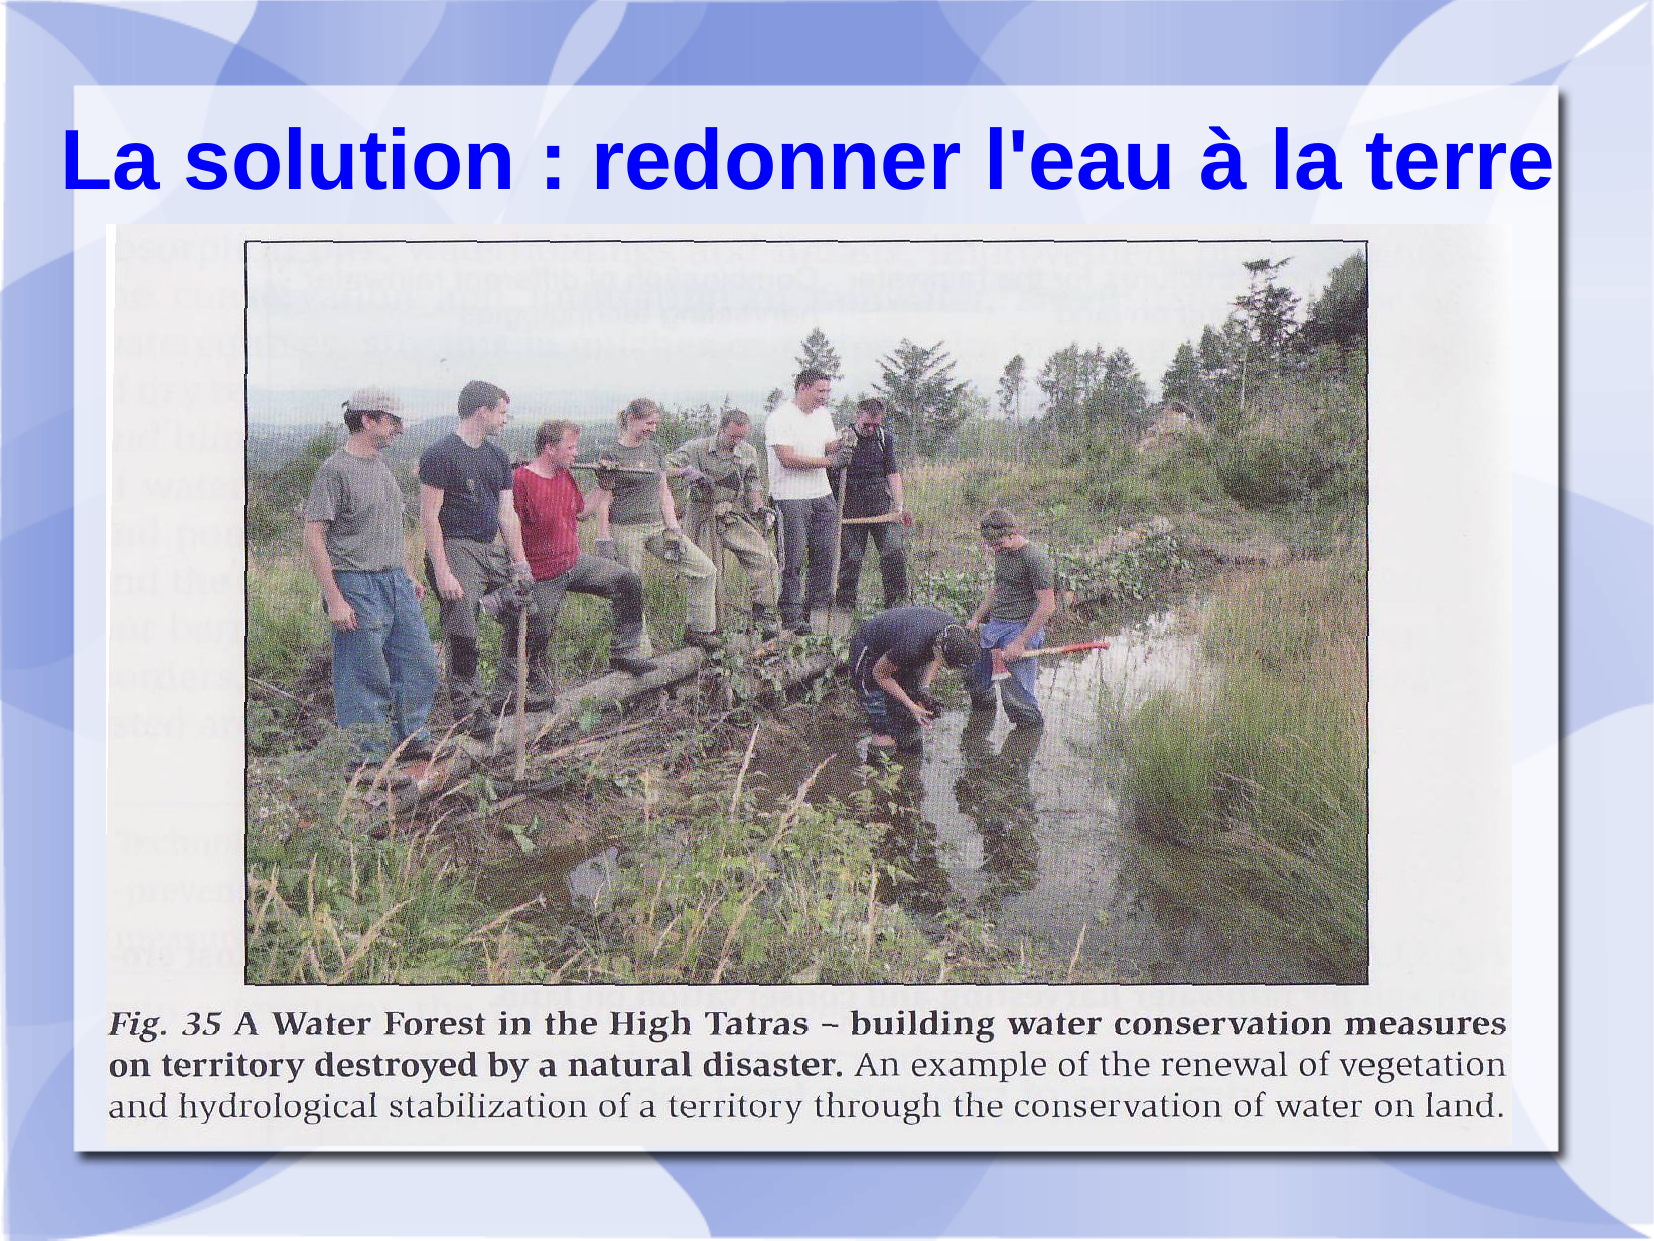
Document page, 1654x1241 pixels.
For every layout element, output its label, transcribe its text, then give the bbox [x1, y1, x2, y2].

picture [0, 0, 1654, 1241]
title La solution : redonner l'eau à la terre [35, 90, 1583, 225]
